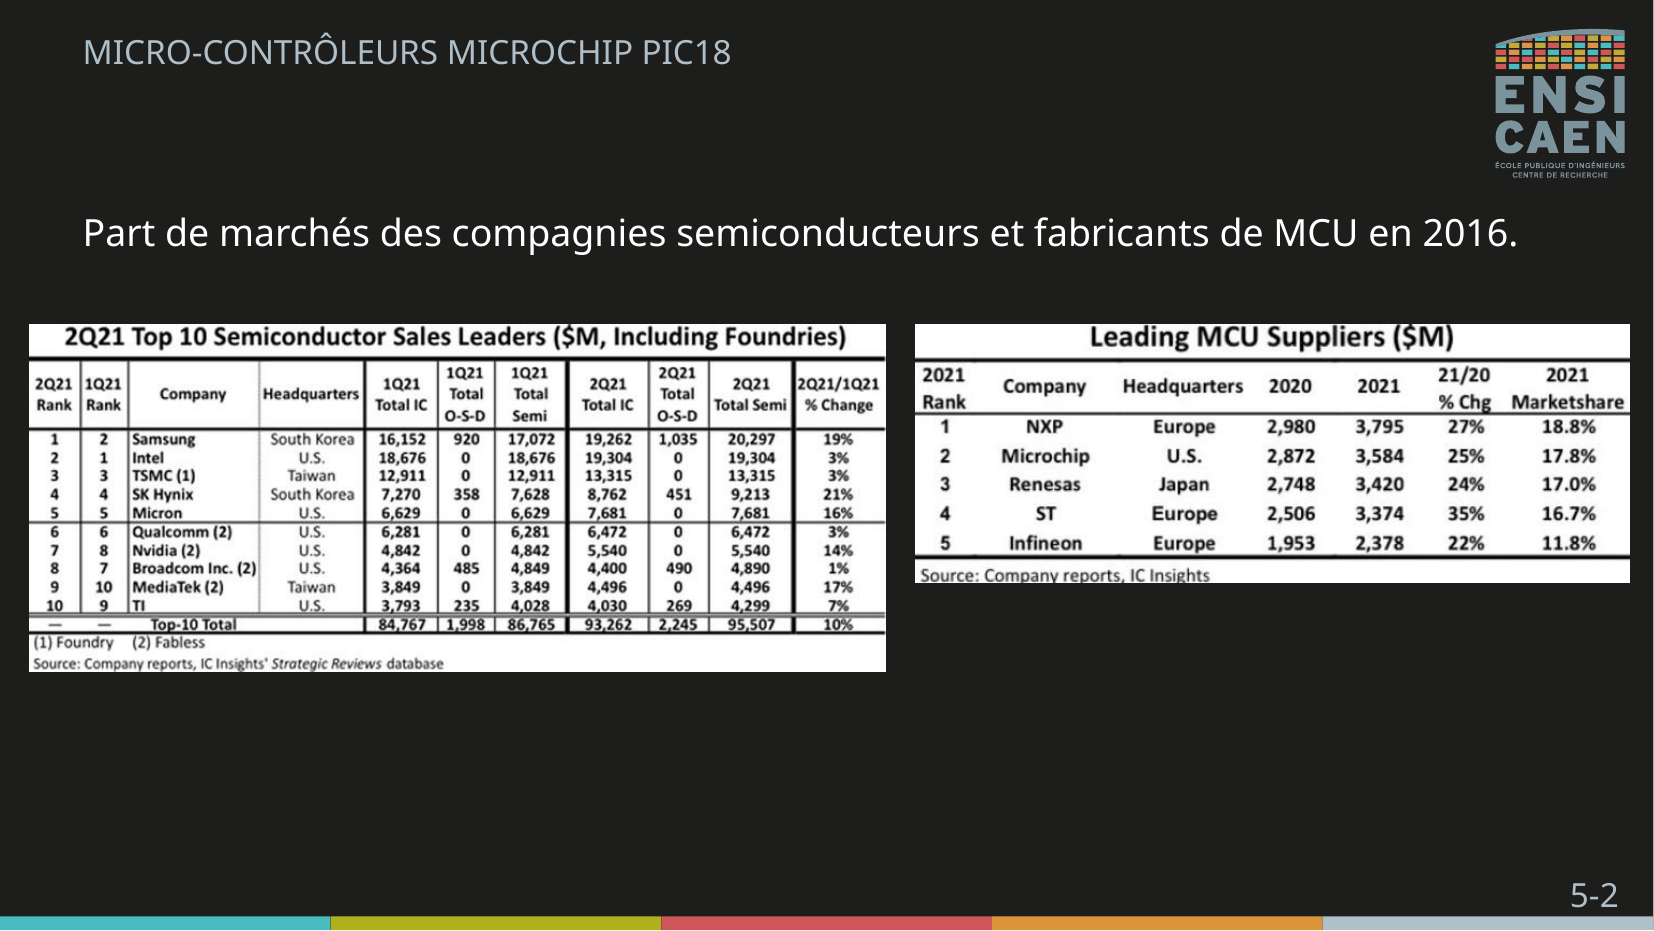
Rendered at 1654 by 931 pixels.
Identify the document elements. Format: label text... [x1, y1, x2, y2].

picture [915, 324, 1630, 583]
picture [29, 324, 886, 672]
title MICRO-CONTRÔLEURS MICROCHIP PIC18 [82, 0, 1467, 148]
list Part de marchés des compagnies semiconducteurs et fabricants de MCU en 2016. [82, 206, 1571, 916]
